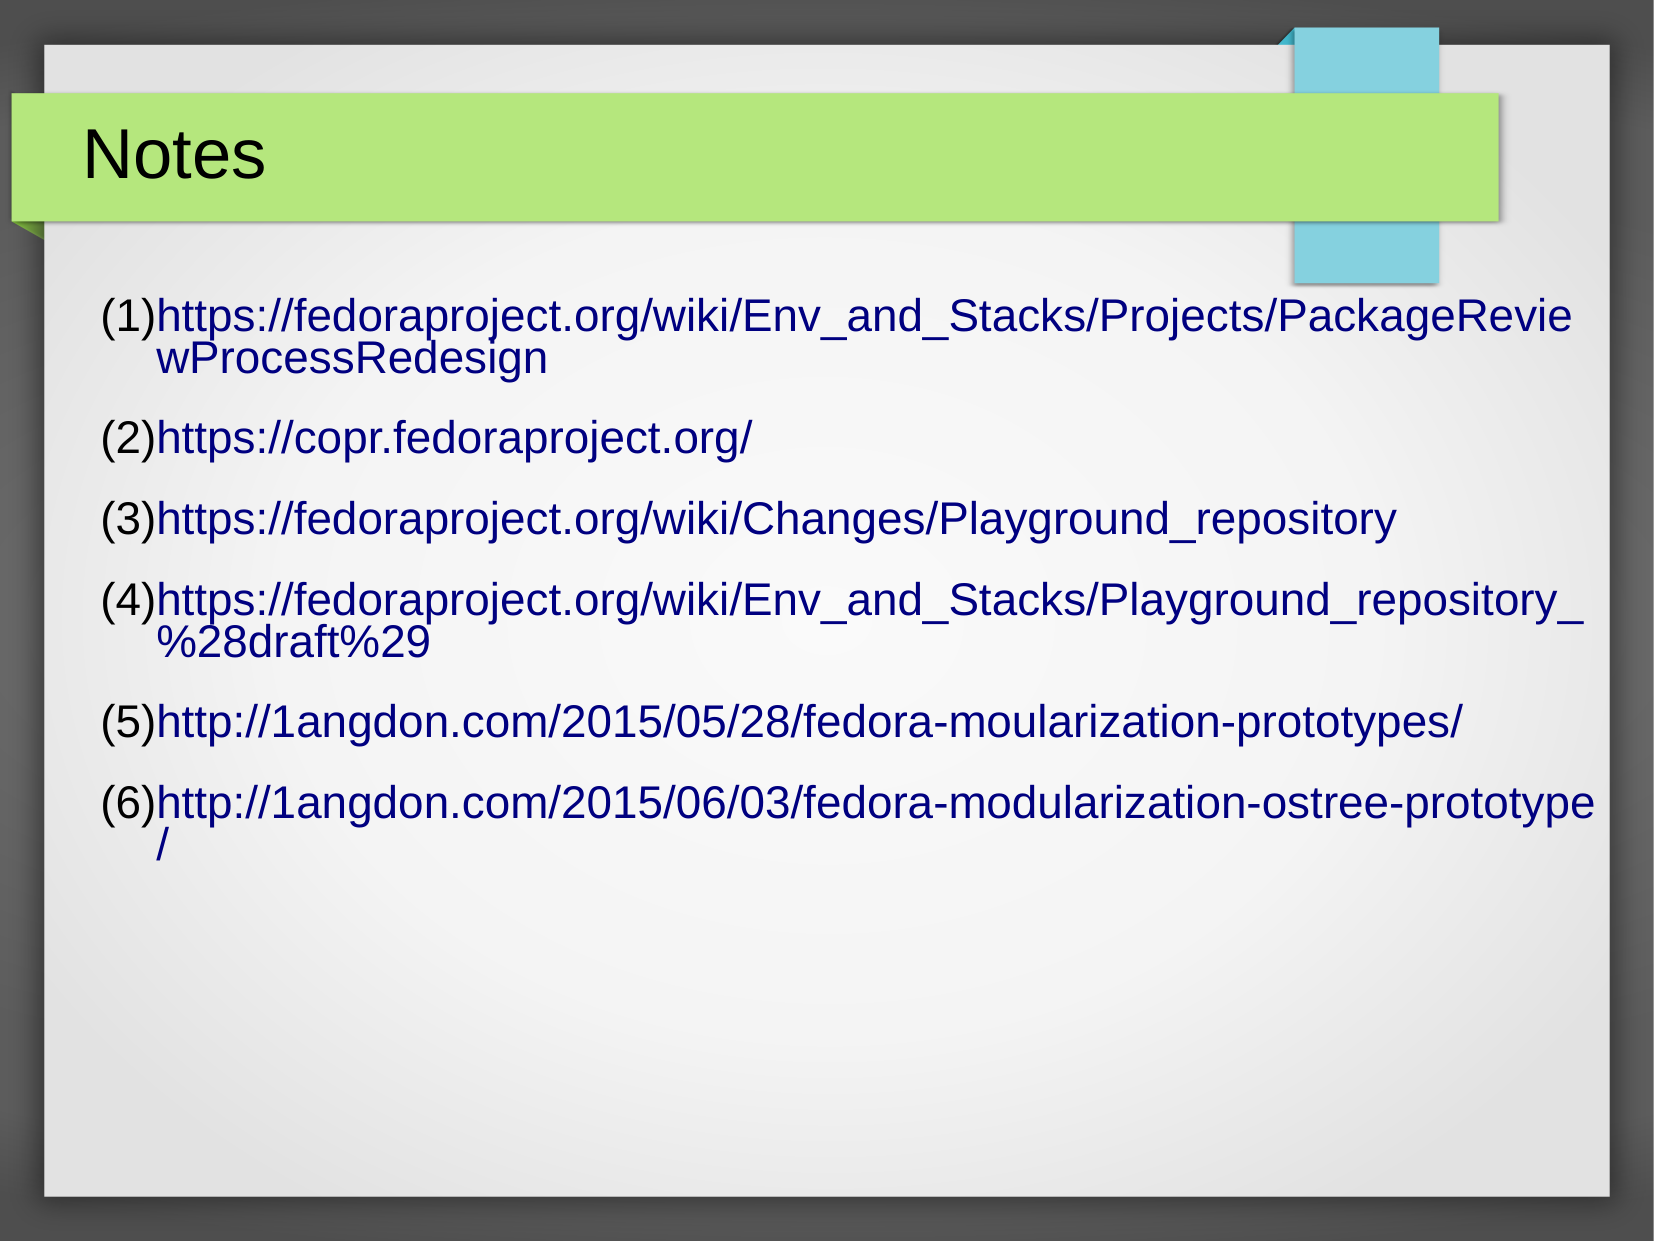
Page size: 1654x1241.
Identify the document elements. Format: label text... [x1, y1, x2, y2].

title Notes [82, 94, 1264, 213]
picture [0, 0, 1654, 1241]
list https://fedoraproject.org/wiki/Env_and_Stacks/Projects/PackageReviewProcessRedesign https://copr.fedoraproject.org/ https://fedoraproject.org/wiki/Changes/Playground_repository https://fedoraproject.org/wiki/Env_and_Stacks/Playground_repository_%28draft%29 http://1angdon.com/2015/05/28/fedora-moularization-prototypes/ http://1angdon.com/2015/06/03/fedora-modularization-ostree-prototype/ [82, 290, 1606, 1156]
